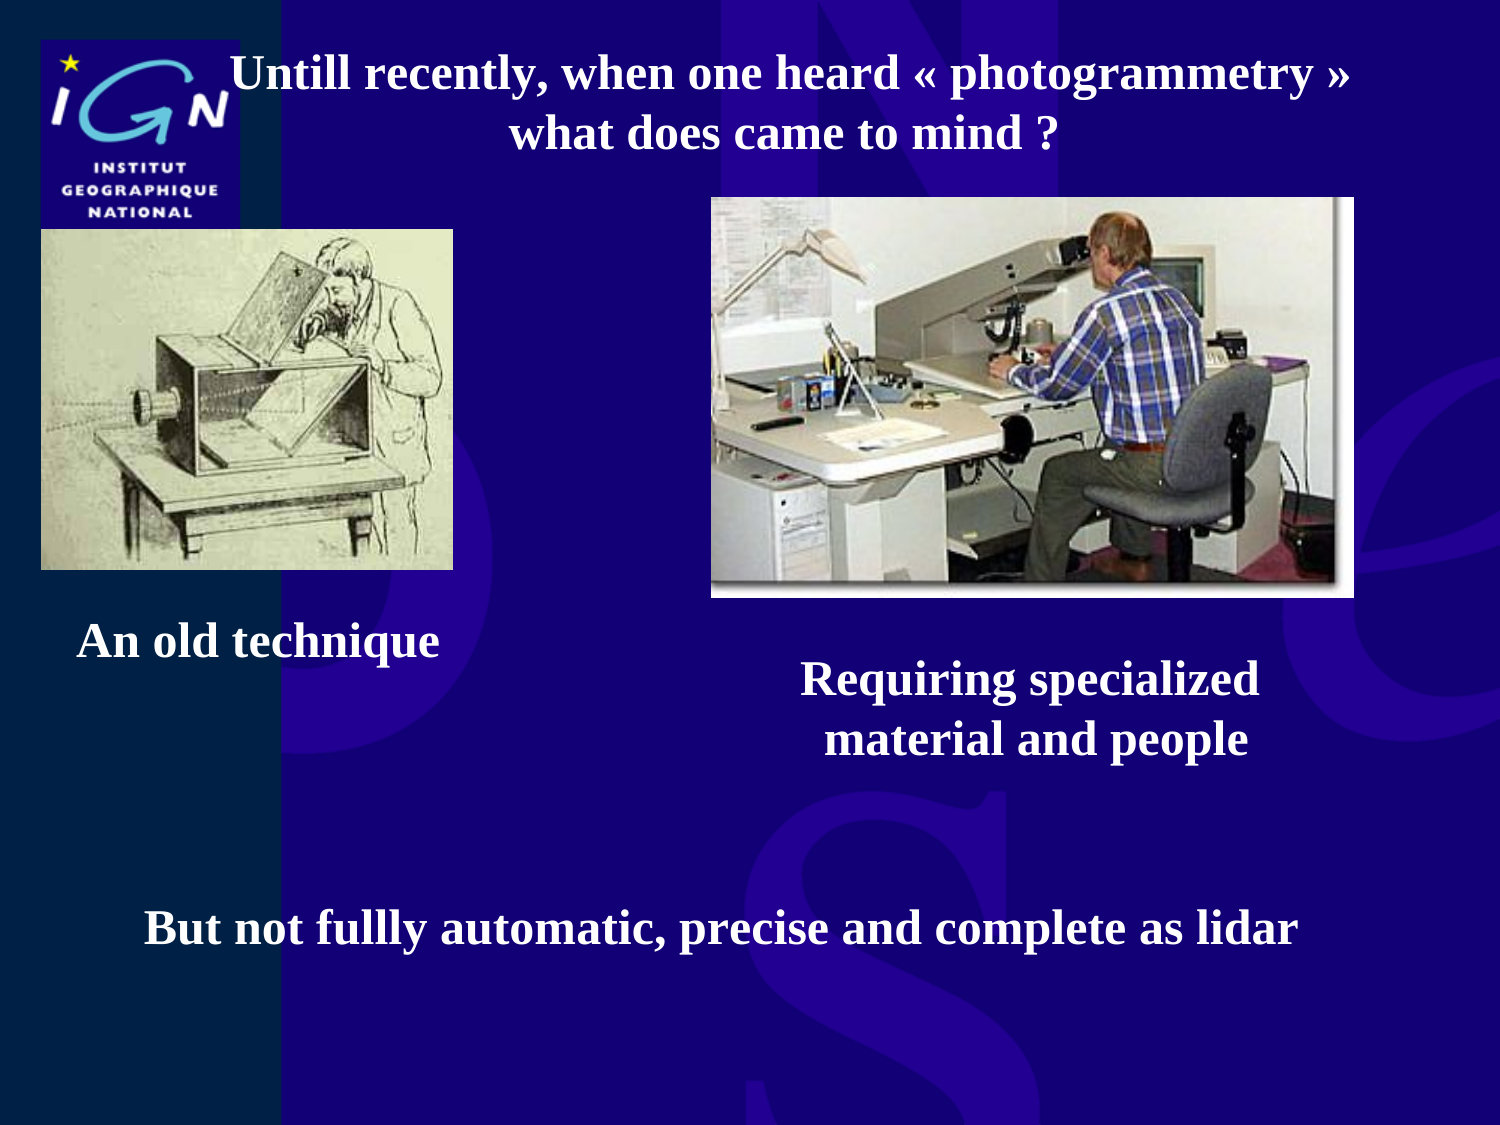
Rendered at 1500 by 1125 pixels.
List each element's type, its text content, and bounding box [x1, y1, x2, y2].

picture [0, 0, 1500, 1125]
text_box But not fullly automatic, precise and complete as lidar [129, 886, 1315, 963]
text_box An old technique [61, 599, 456, 675]
text_box Requiring specialized material and people [785, 638, 1288, 774]
text_box Untill recently, when one heard « photogrammetry » what does came to mind ? [214, 31, 1368, 168]
